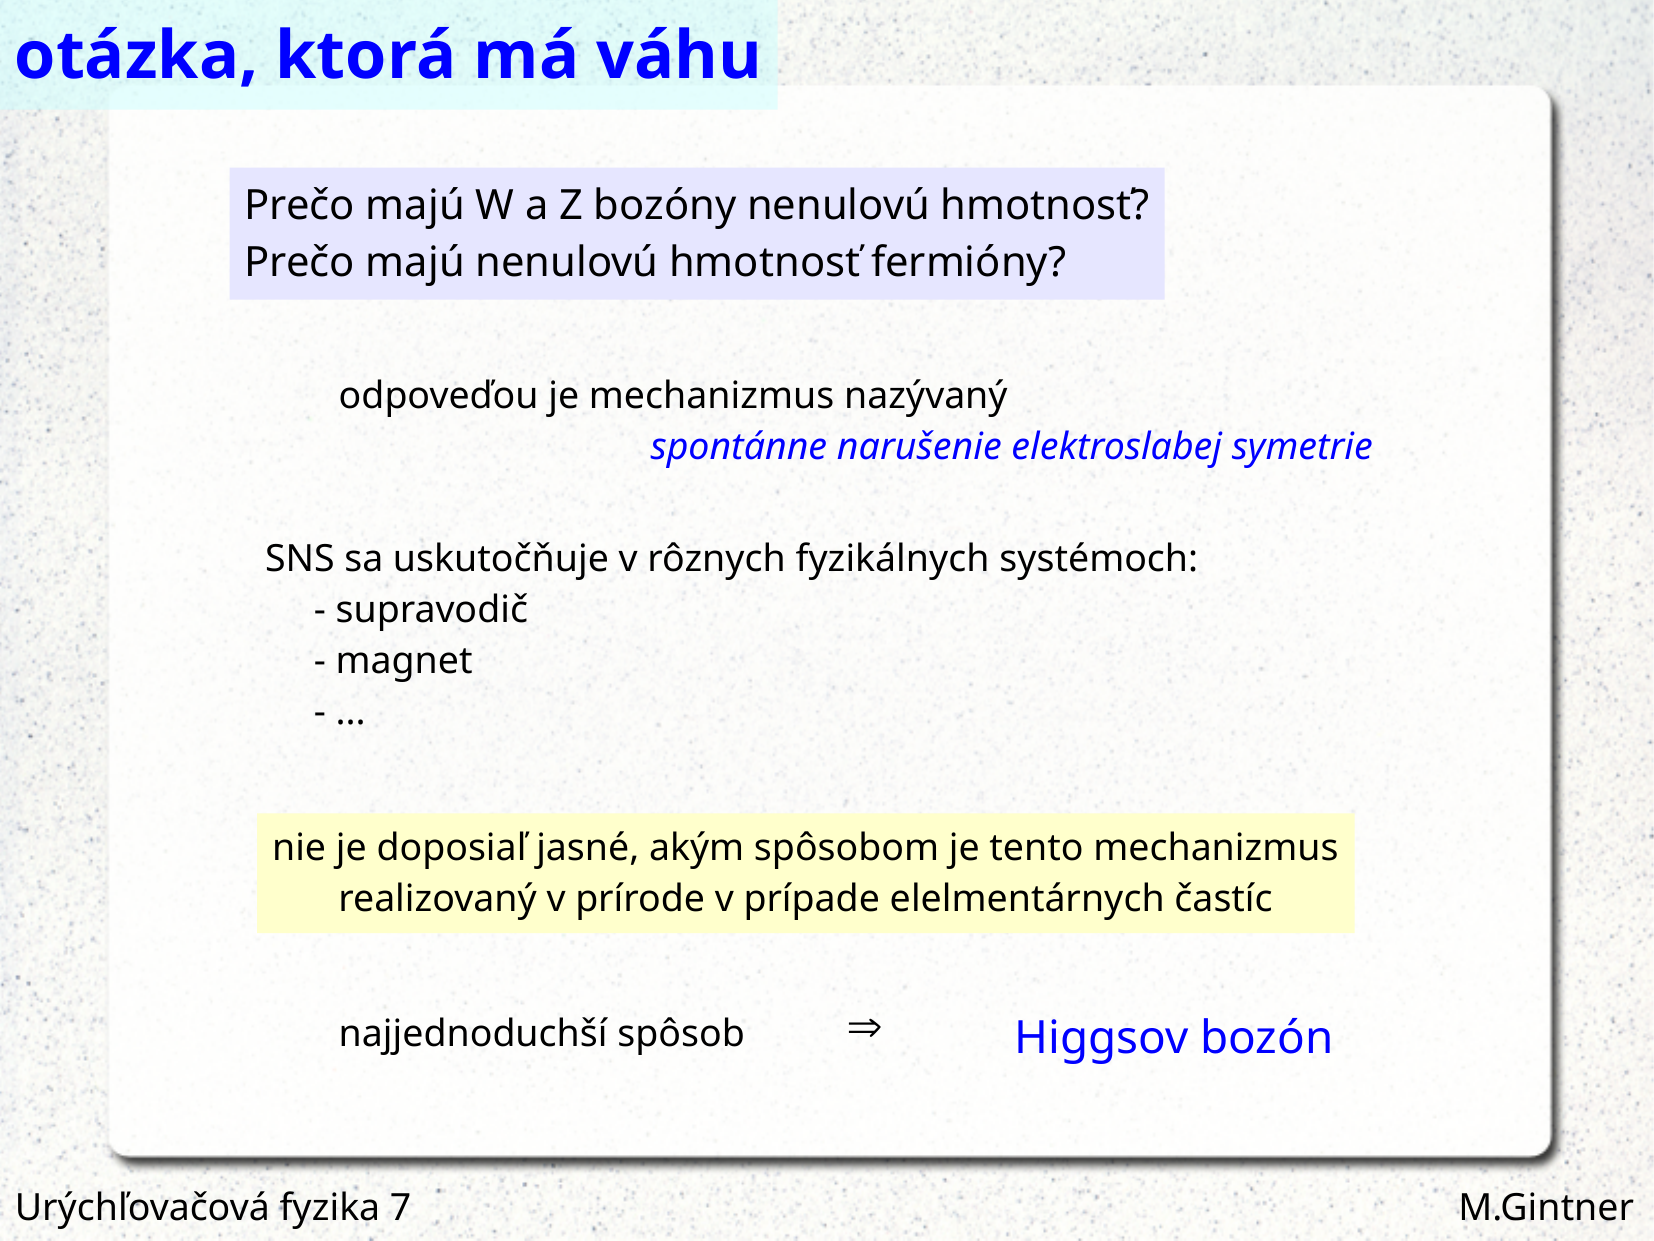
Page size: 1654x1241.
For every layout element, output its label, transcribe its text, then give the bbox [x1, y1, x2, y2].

text_box SNS sa uskutočňuje v rôznych fyzikálnych systémoch: - supravodič - magnet - ... [250, 523, 1231, 749]
text_box Urýchľovačová fyzika 7 [0, 1173, 445, 1241]
text_box Prečo majú W a Z bozóny nenulovú hmotnosť? Prečo majú nenulovú hmotnosť fermióny? [229, 167, 1154, 300]
picture [0, 0, 1654, 1241]
text_box otázka, ktorá má váhu [0, 0, 762, 110]
text_box  [831, 1001, 907, 1077]
text_box najjednoduchší spôsob [323, 999, 746, 1067]
text_box odpoveďou je mechanizmus nazývaný spontánne narušenie elektroslabej symetrie [323, 360, 1476, 481]
text_box Higgsov bozón [999, 997, 1332, 1077]
text_box M.Gintner [1443, 1173, 1654, 1241]
text_box nie je doposiaľ jasné, akým spôsobom je tento mechanizmus realizovaný v prírode v prípade elelmentárnych častíc [257, 813, 1329, 934]
